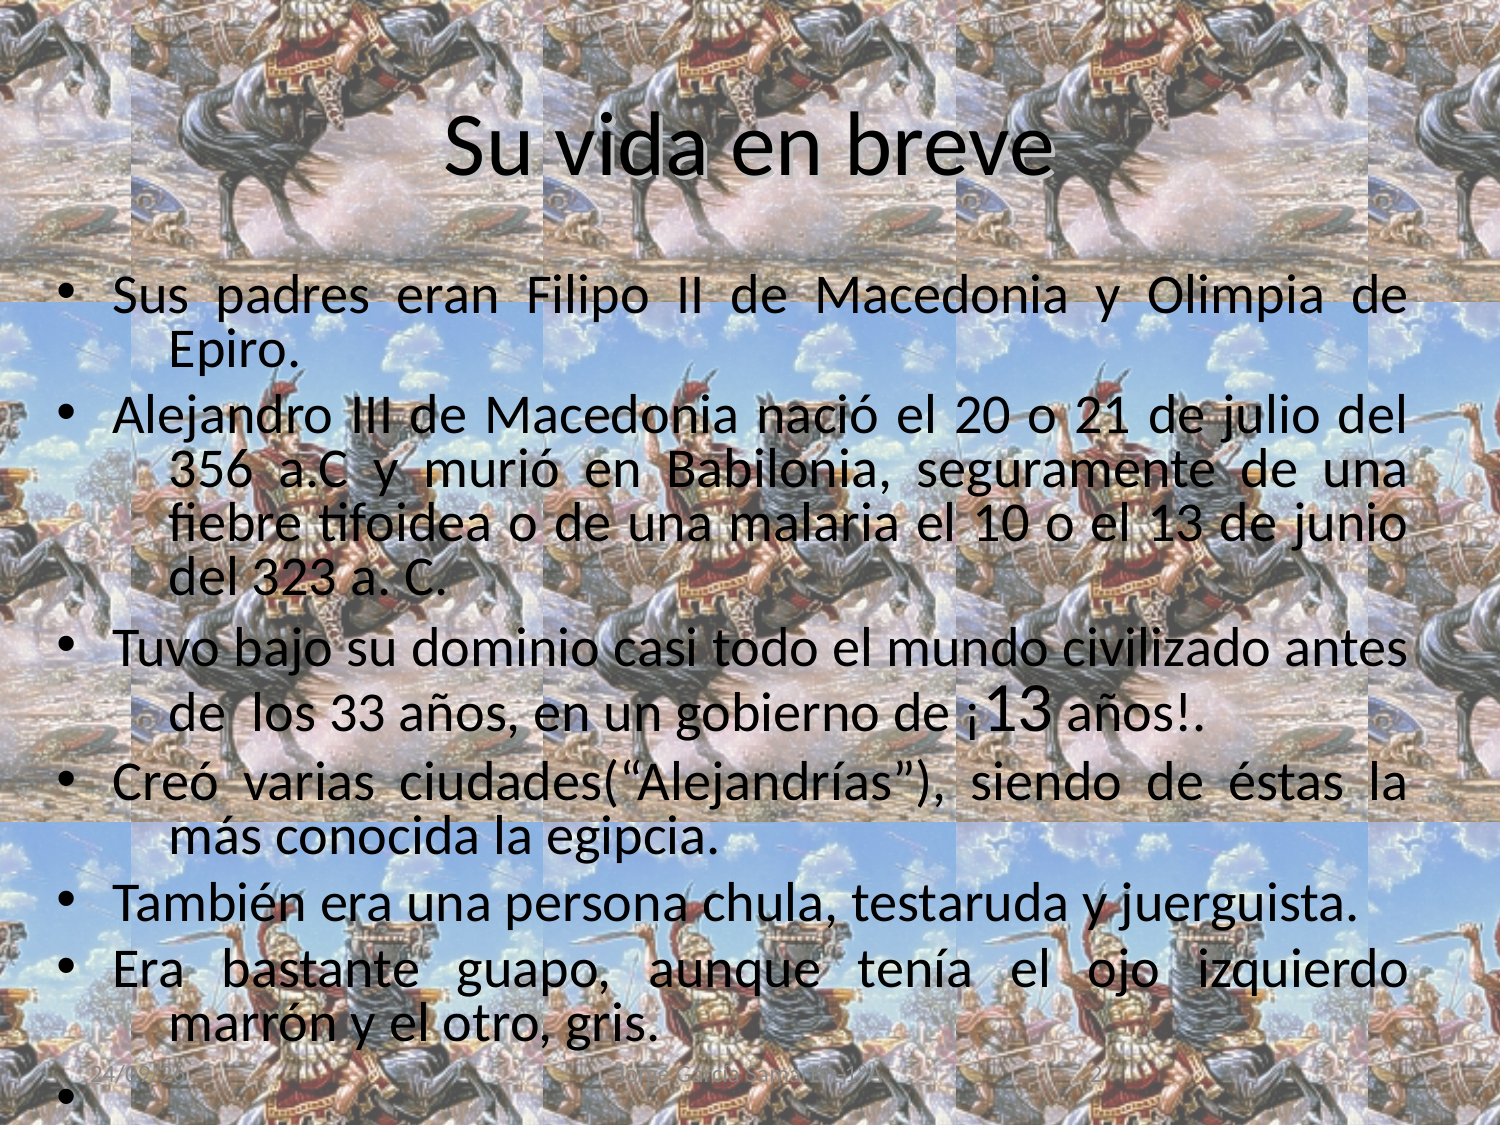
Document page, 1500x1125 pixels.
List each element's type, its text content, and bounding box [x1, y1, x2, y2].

title Su vida en breve [75, 45, 1426, 233]
text_box jueves, 24 de marzo de 2011 [75, 1042, 426, 1103]
list Sus padres eran Filipo II de Macedonia y Olimpia de Epiro. Alejandro III de Macedonia nació el 20 o 21 de julio del 356 a.C y murió en Babilonia, seguramente de una fiebre tifoidea o de una malaria el 10 o el 13 de junio del 323 a. C. Tuvo bajo su dominio casi todo el mundo civilizado antes de los 33 años, en un gobierno de ¡13 años!. Creó varias ciudades(“Alejandrías”), siendo de éstas la más conocida la egipcia. También era una persona chula, testaruda y juerguista. Era bastante guapo, aunque tenía el ojo izquierdo marrón y el otro, gris. [41, 262, 1426, 1083]
text_box Jorge García Samartín-1ºA [512, 1042, 988, 1103]
text_box 2 [1074, 1042, 1426, 1103]
